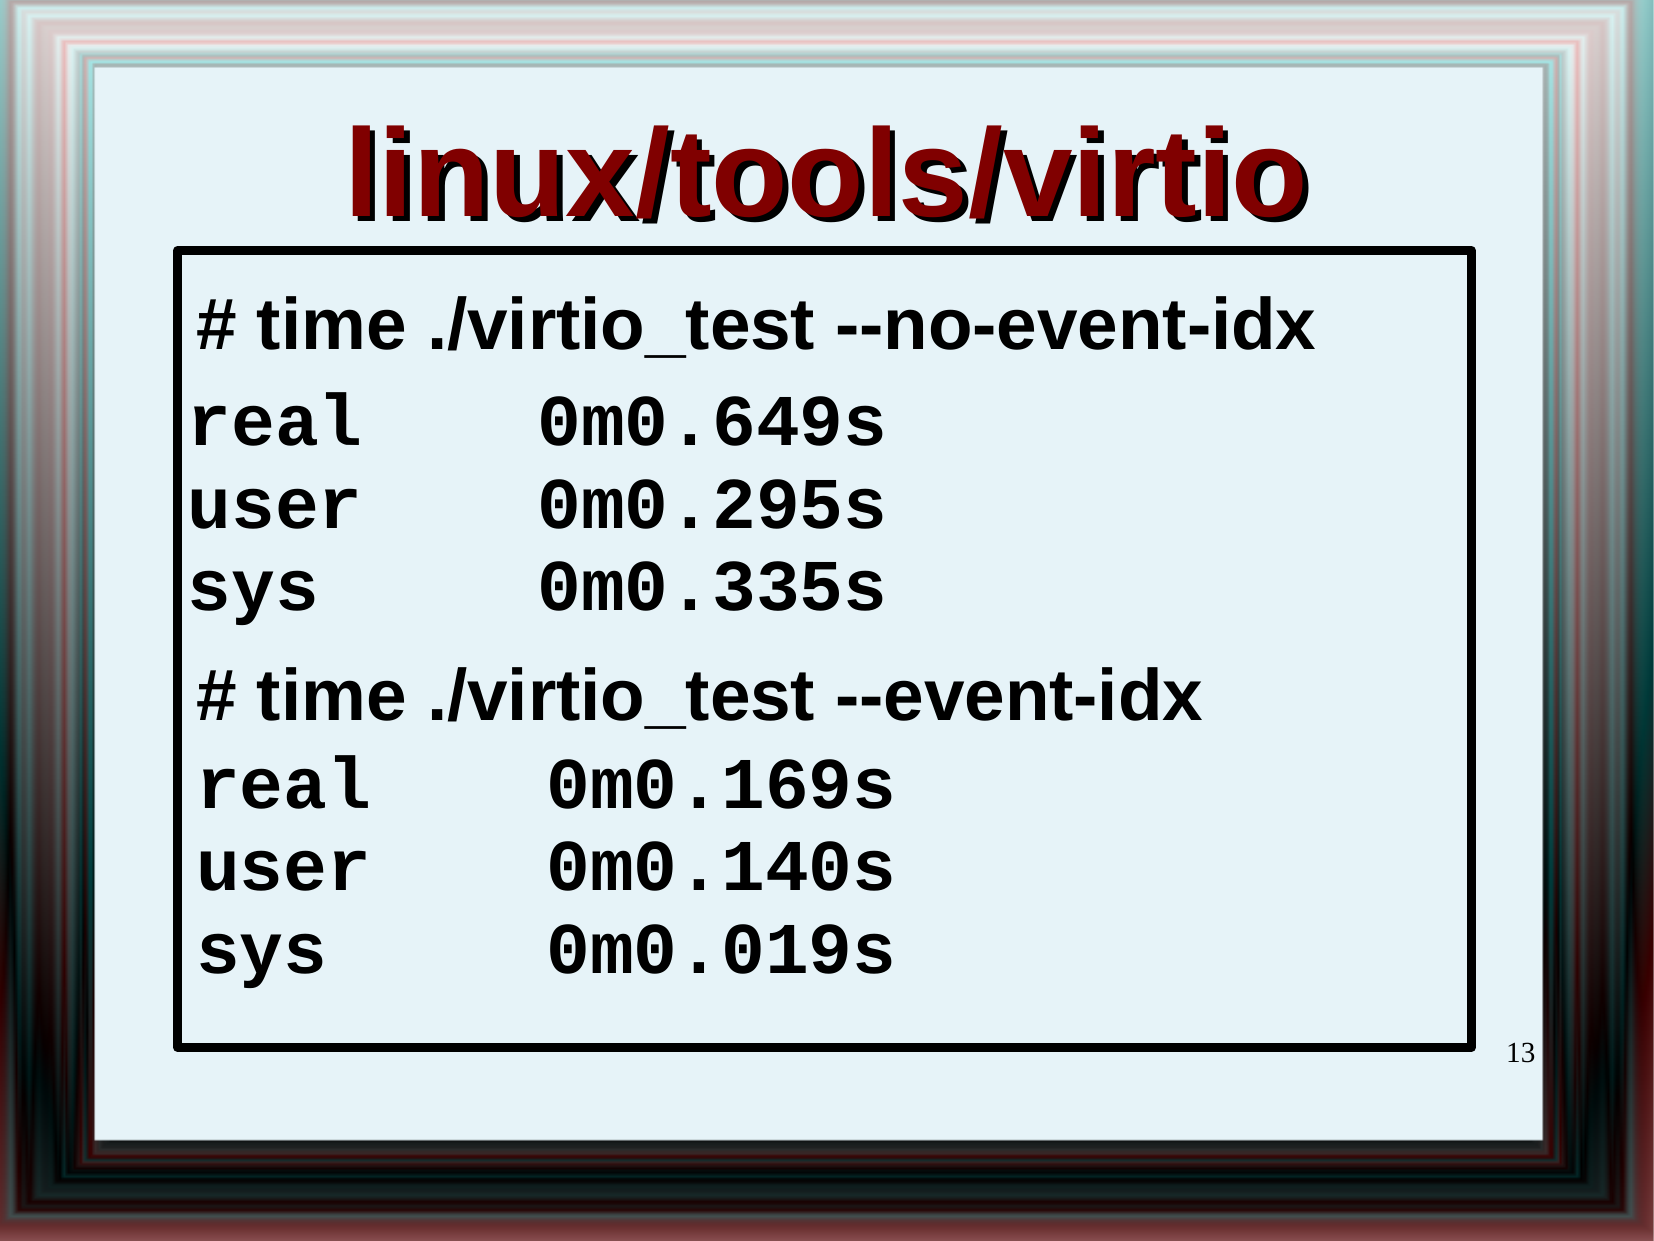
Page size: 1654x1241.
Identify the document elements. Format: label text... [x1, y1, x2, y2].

text_box real 0m0.649s user 0m0.295s sys 0m0.335s [172, 377, 1401, 641]
title linux/tools/virtio [118, 88, 1536, 257]
text_box # time ./virtio_test --event-idx [181, 647, 1409, 739]
text_box # time ./virtio_test --no-event-idx [181, 276, 1409, 373]
picture [0, 0, 1654, 1241]
text_box real 0m0.169s user 0m0.140s sys 0m0.019s [181, 739, 1409, 1004]
